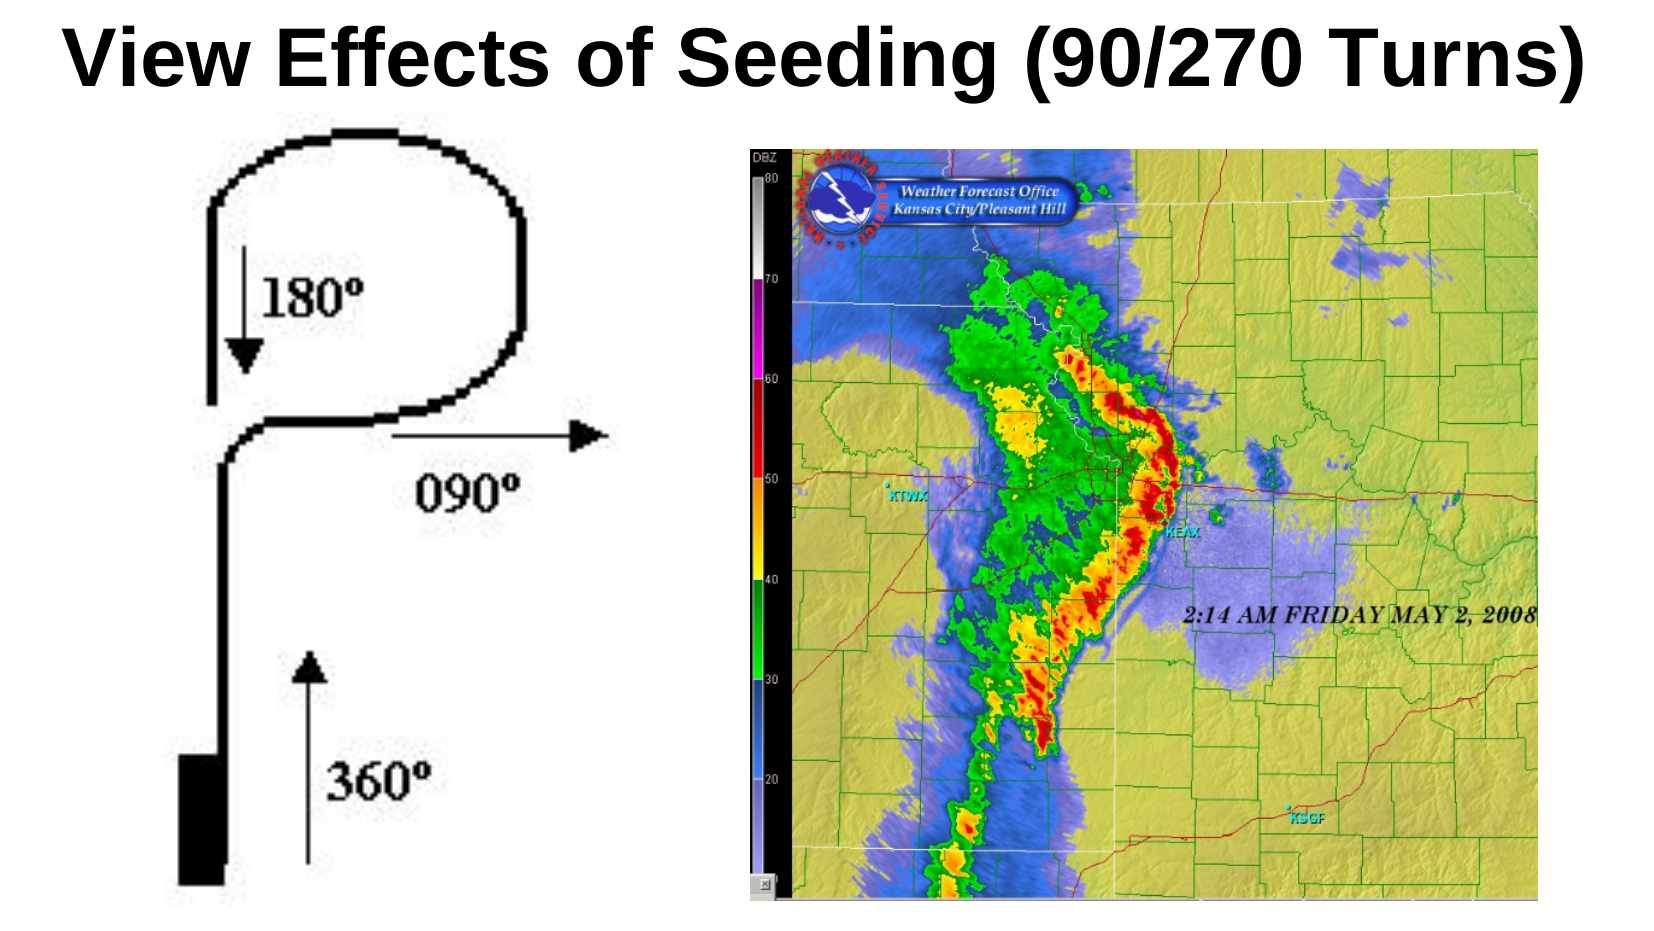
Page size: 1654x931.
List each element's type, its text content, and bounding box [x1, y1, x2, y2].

picture [750, 149, 1538, 901]
picture [80, 112, 681, 912]
title View Effects of Seeding (90/270 Turns) [0, 0, 1654, 107]
